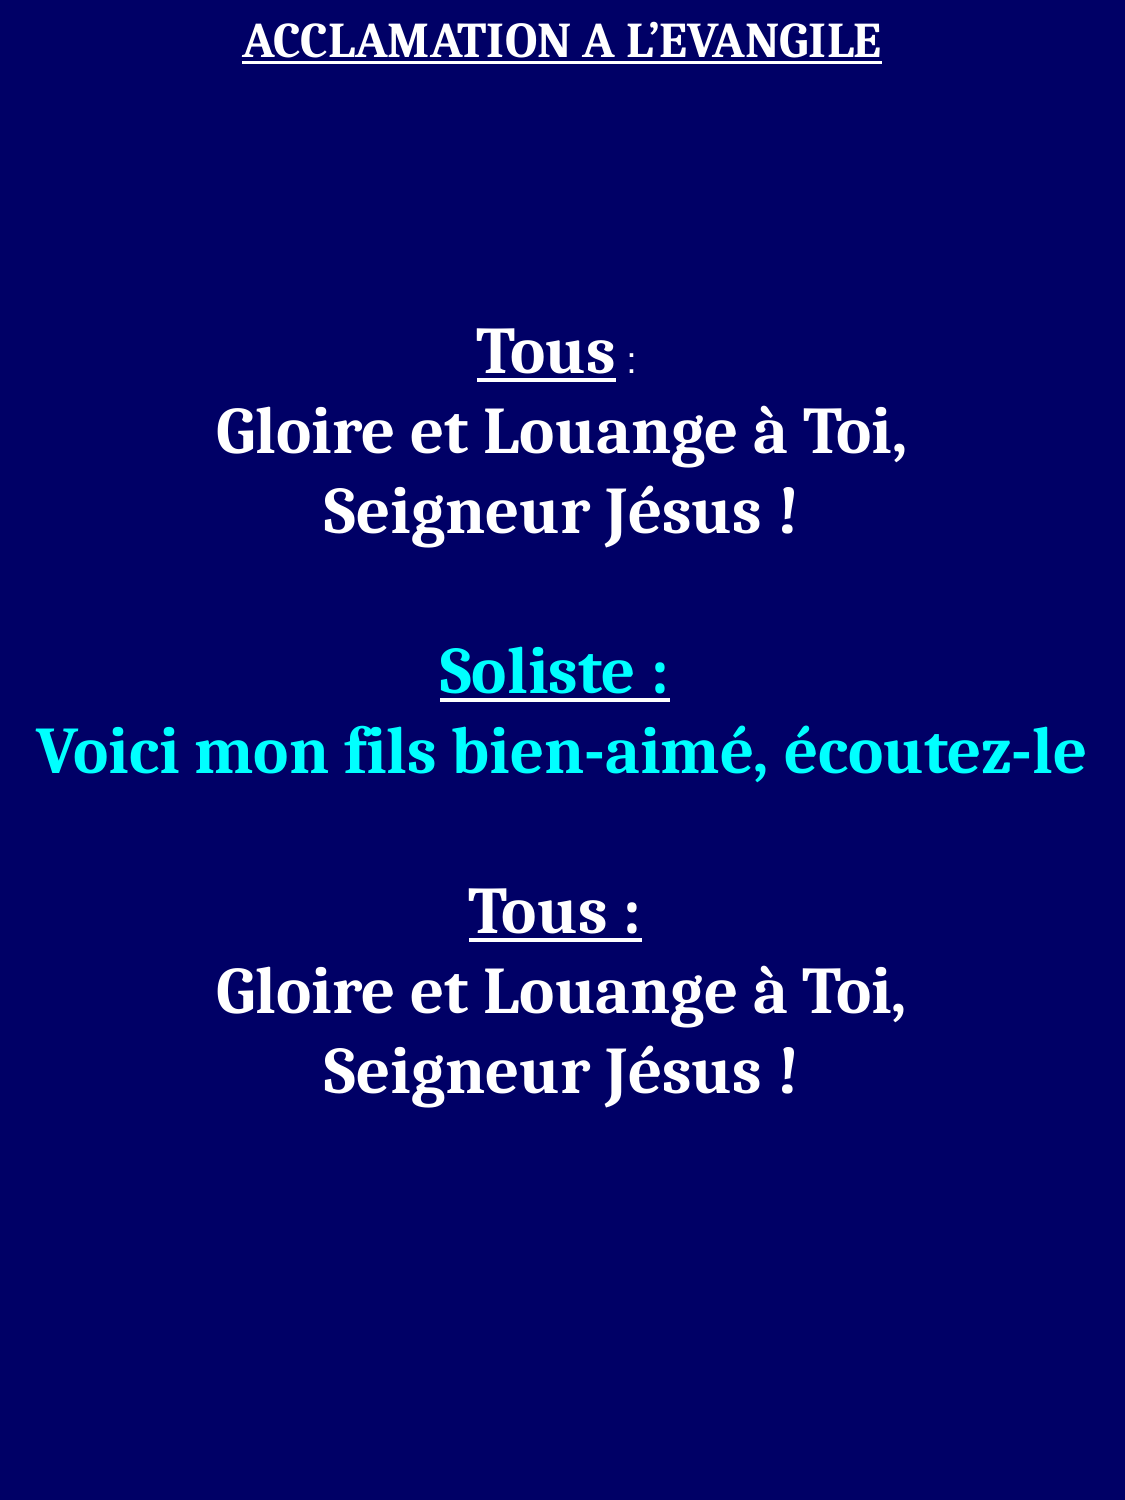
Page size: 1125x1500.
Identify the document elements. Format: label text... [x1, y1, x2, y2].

text_box ACCLAMATION A L’EVANGILE Tous : Gloire et Louange à Toi, Seigneur Jésus ! Soliste : Voici mon fils bien-aimé, écoutez-le Tous : Gloire et Louange à Toi, Seigneur Jésus ! [0, 0, 1125, 1077]
